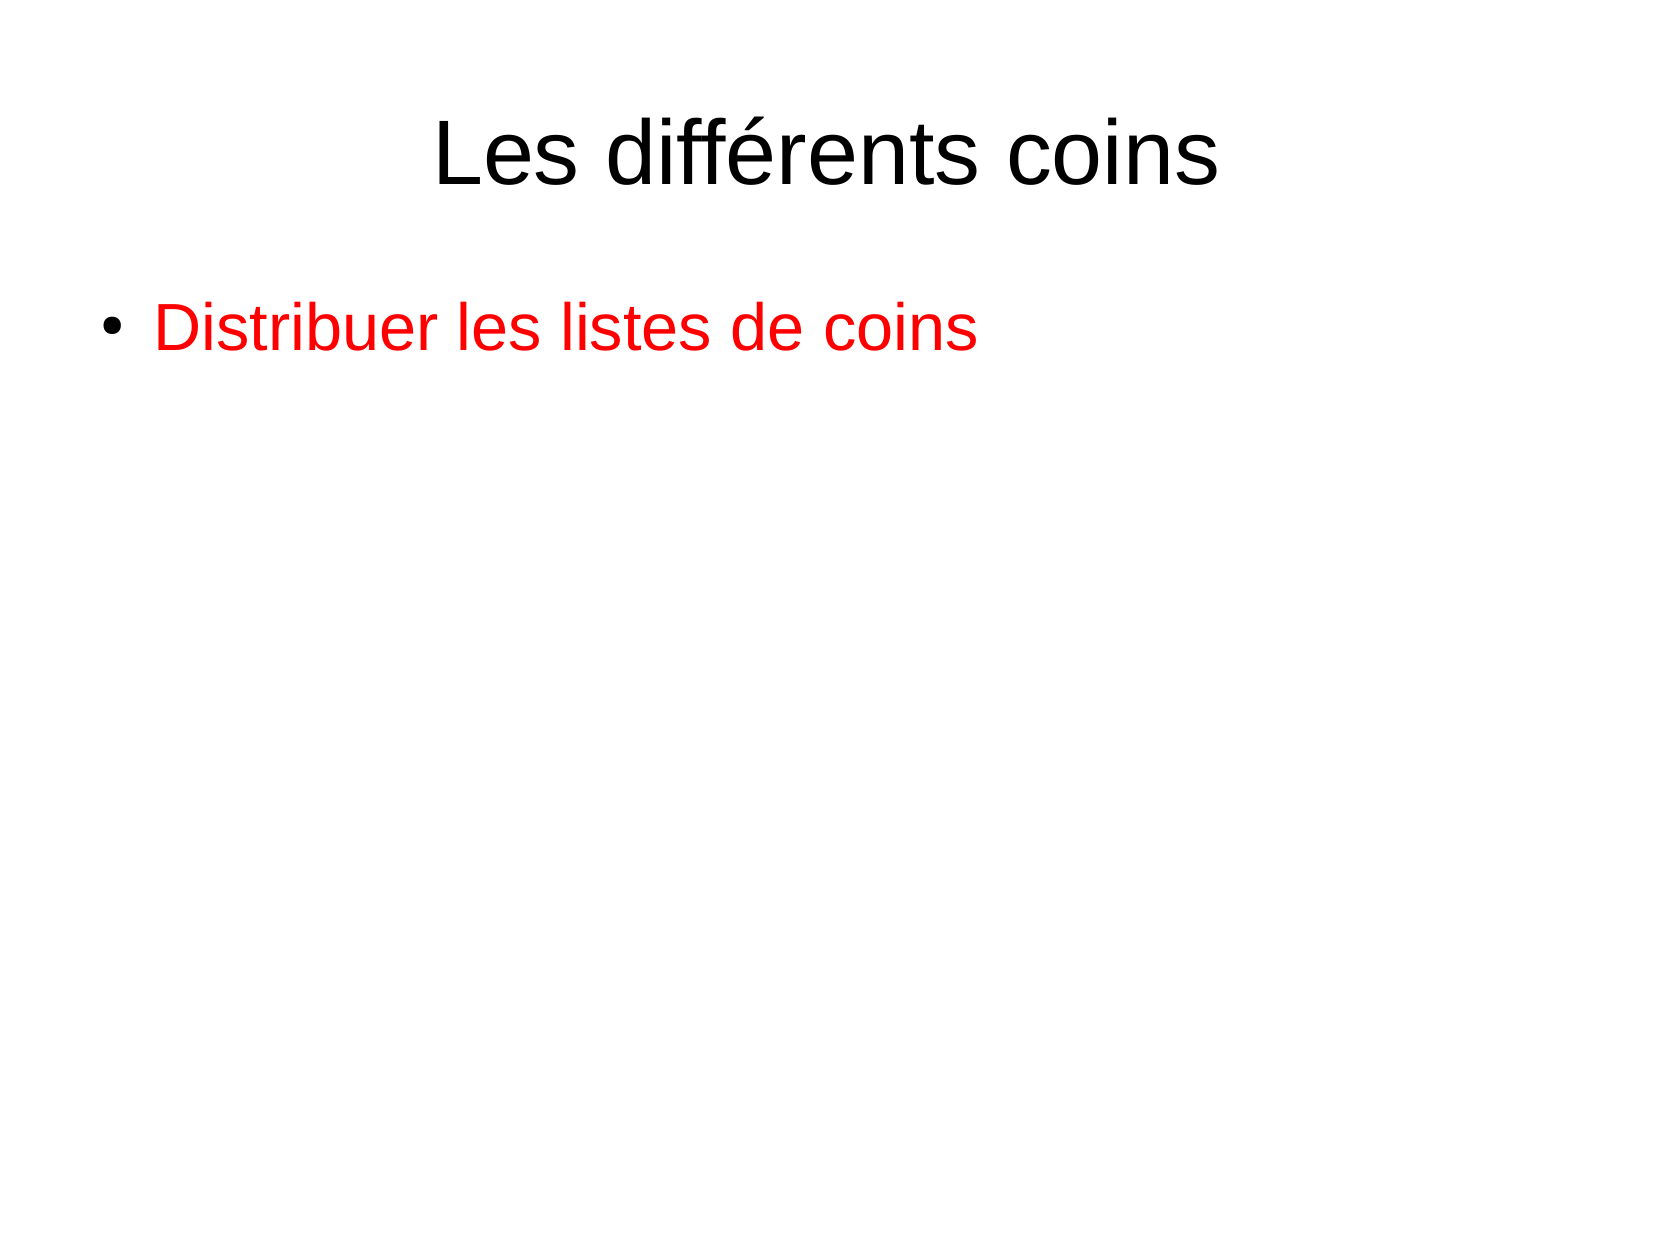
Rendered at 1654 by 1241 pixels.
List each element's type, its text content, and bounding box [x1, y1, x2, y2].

list Distribuer les listes de coins [82, 290, 1571, 1109]
title Les différents coins [82, 49, 1571, 257]
